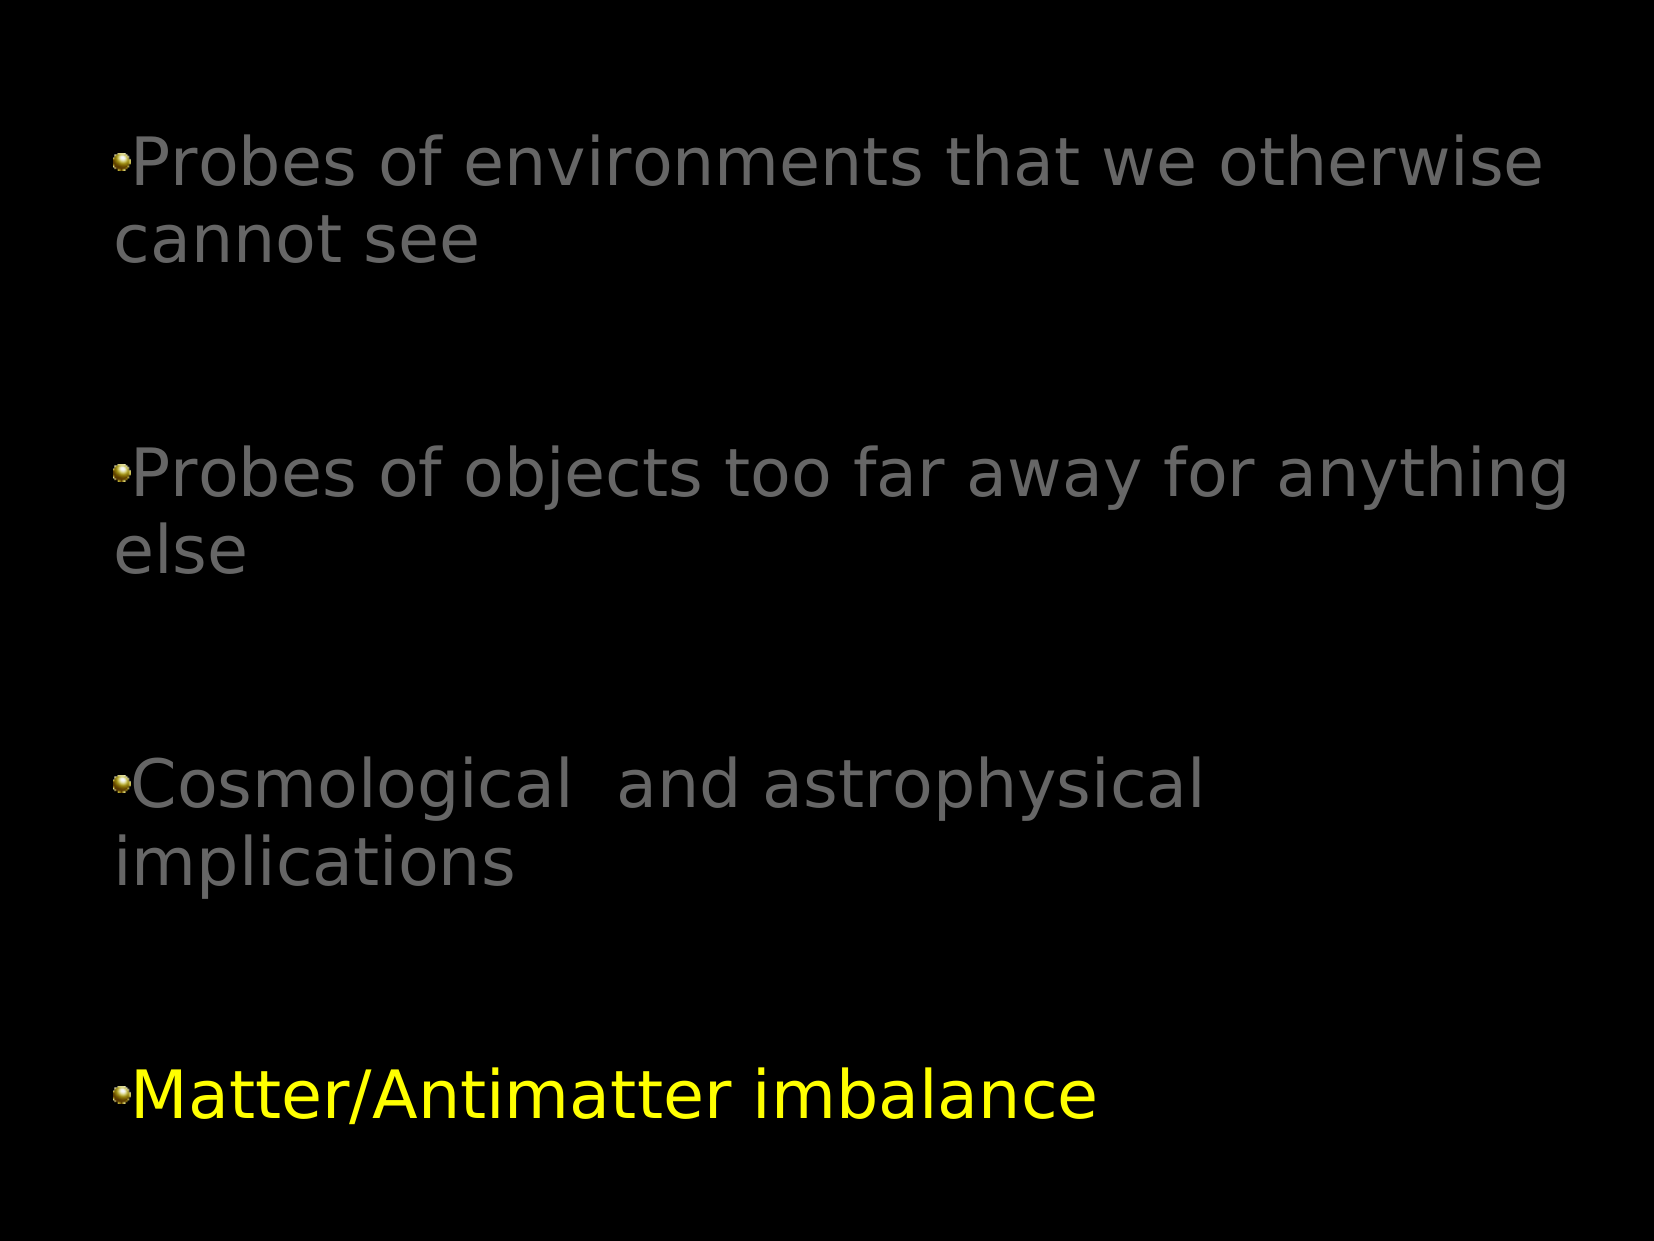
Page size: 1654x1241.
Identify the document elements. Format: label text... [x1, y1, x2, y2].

text_box Probes of environments that we otherwise cannot see Probes of objects too far away for anything else Cosmological and astrophysical implications Matter/Antimatter imbalance [98, 115, 1587, 1142]
